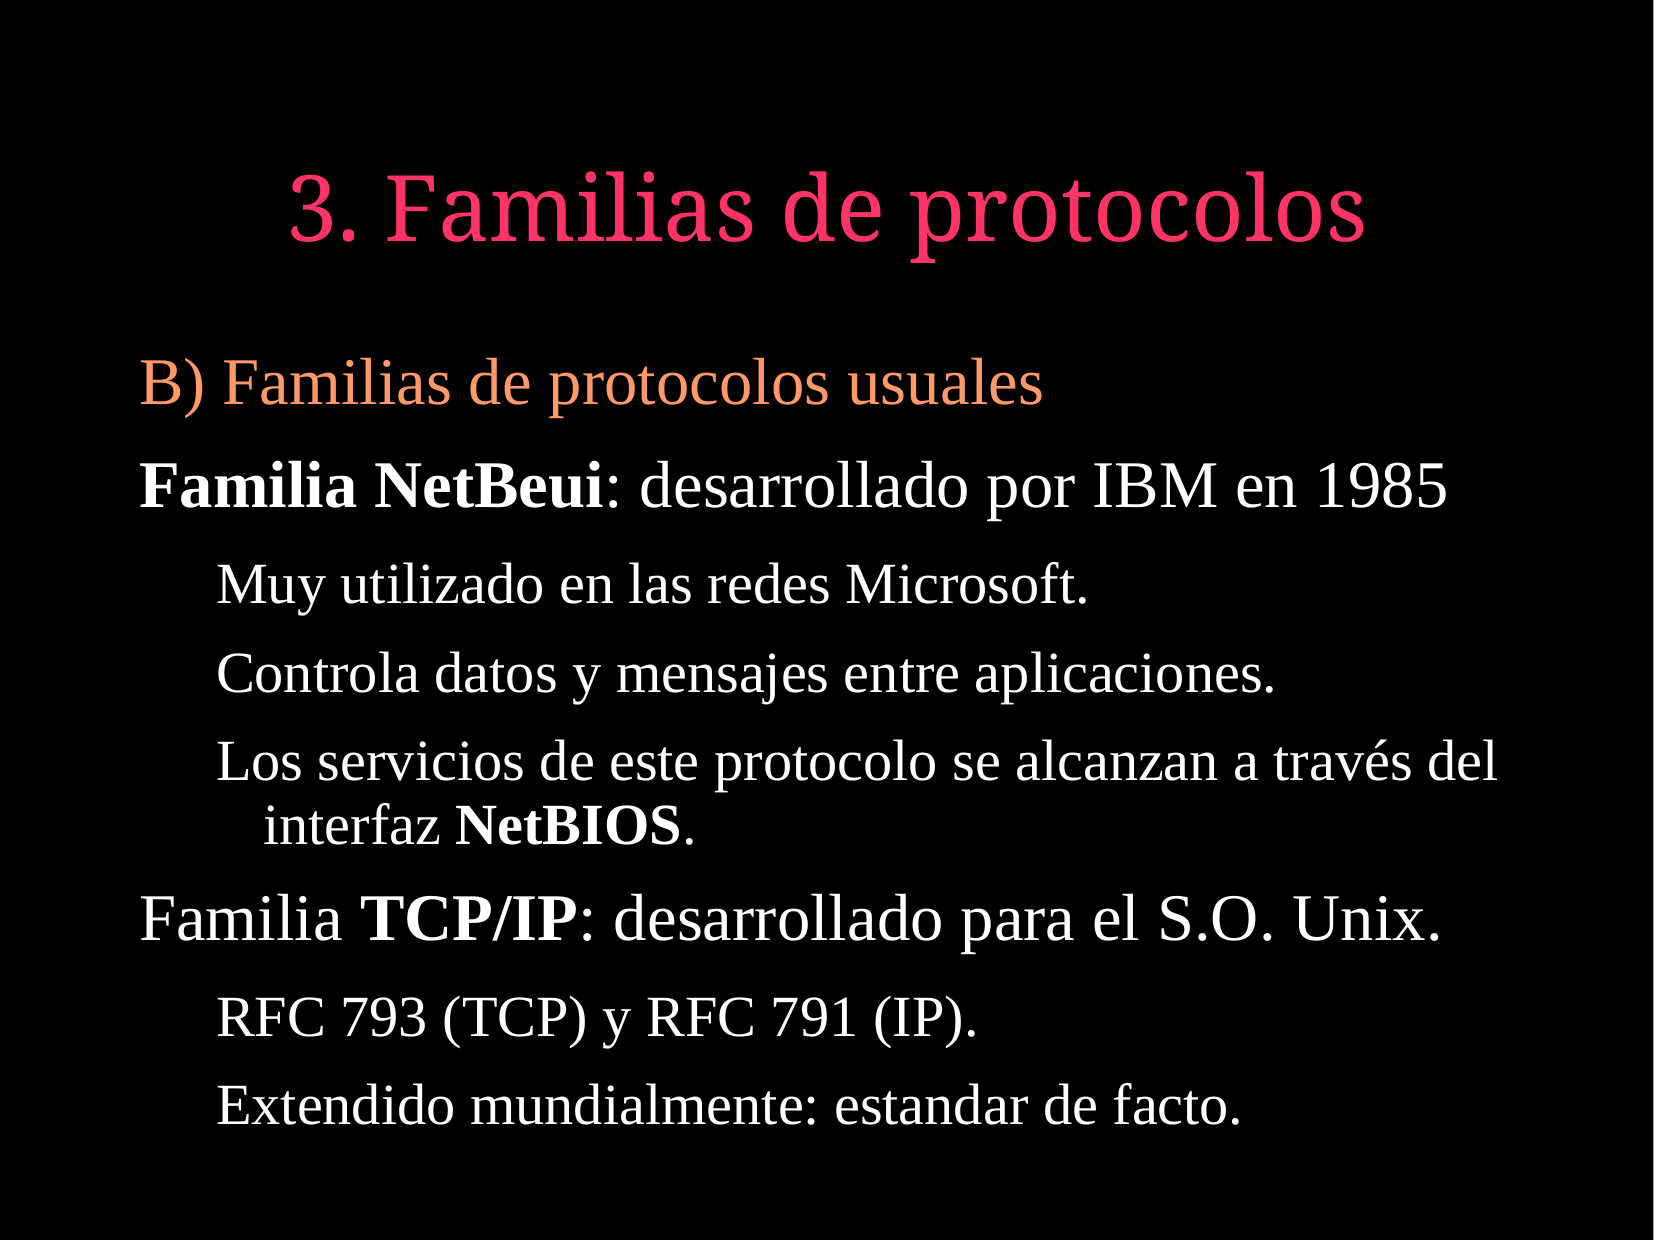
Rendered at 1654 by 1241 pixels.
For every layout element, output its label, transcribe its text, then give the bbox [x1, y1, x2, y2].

title 3. Familias de protocolos [121, 102, 1534, 311]
list B) Familias de protocolos usuales Familia NetBeui: desarrollado por IBM en 1985 Muy utilizado en las redes Microsoft. Controla datos y mensajes entre aplicaciones. Los servicios de este protocolo se alcanzan a través del interfaz NetBIOS. Familia TCP/IP: desarrollado para el S.O. Unix. RFC 793 (TCP) y RFC 791 (IP). Extendido mundialmente: estandar de facto. [121, 344, 1534, 1145]
